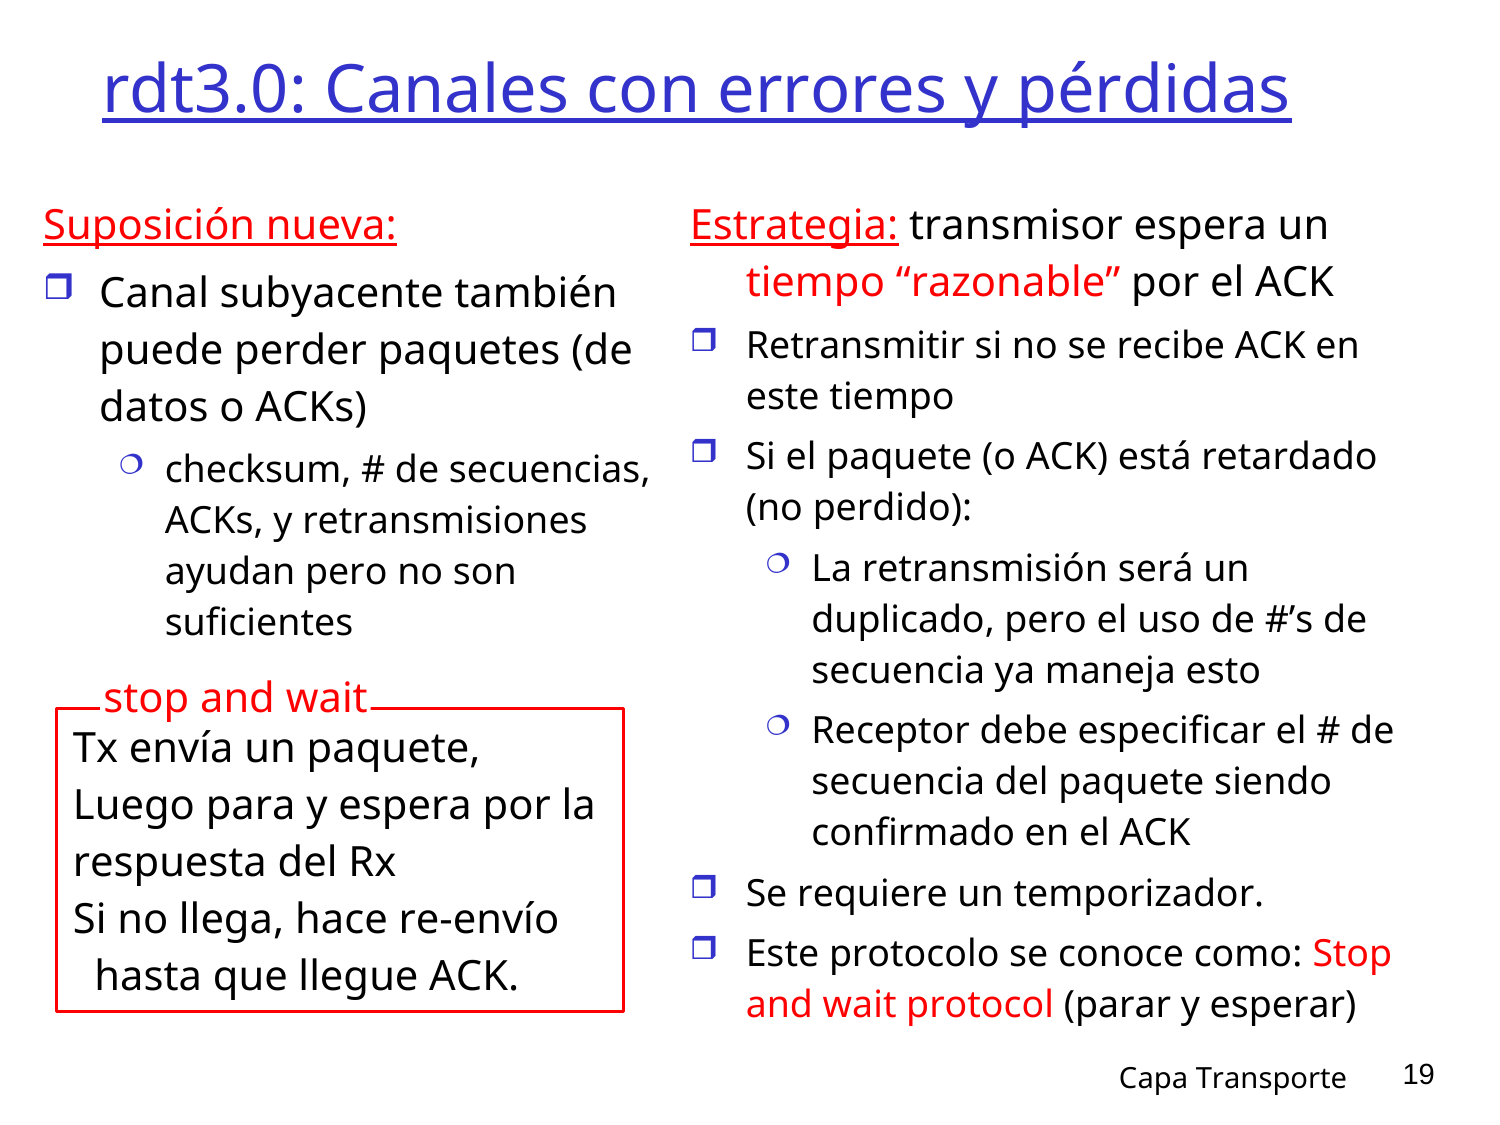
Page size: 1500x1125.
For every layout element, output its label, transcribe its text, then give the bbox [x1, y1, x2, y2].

list Estrategia: transmisor espera un tiempo “razonable” por el ACK Retransmitir si no se recibe ACK en este tiempo Si el paquete (o ACK) está retardado (no perdido): La retransmisión será un duplicado, pero el uso de #’s de secuencia ya maneja esto Receptor debe especificar el # de secuencia del paquete siendo confirmado en el ACK Se requiere un temporizador. Este protocolo se conoce como: Stop and wait protocol (parar y esperar)‏ [675, 187, 1426, 1041]
text_box Tx envía un paquete, Luego para y espera por la respuesta del Rx Si no llega, hace re-envío hasta que llegue ACK. [56, 708, 624, 1012]
text_box stop and wait [88, 659, 383, 733]
list Suposición nueva: Canal subyacente también puede perder paquetes (de datos o ACKs)‏ checksum, # de secuencias, ACKs, y retransmisiones ayudan pero no son suficientes [28, 187, 675, 1041]
title rdt3.0: Canales con errores y pérdidas [87, 15, 1463, 158]
